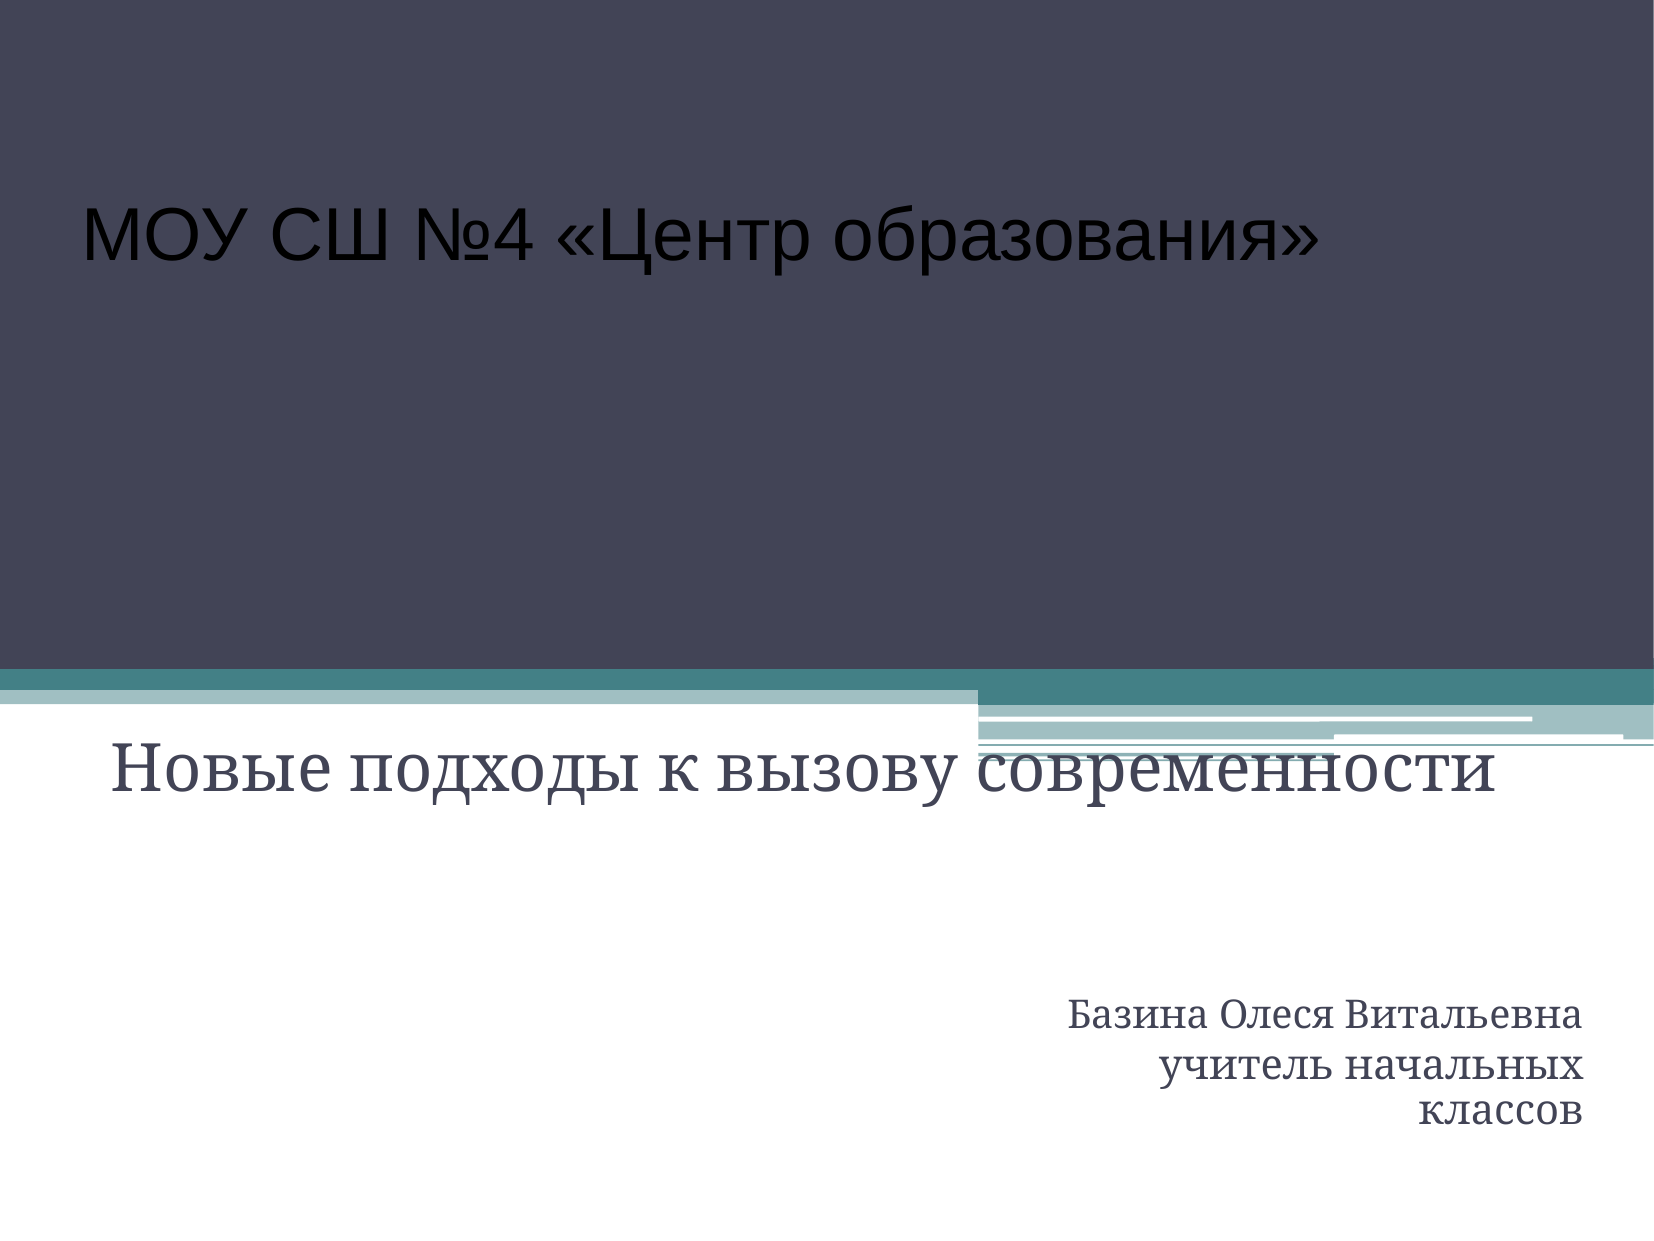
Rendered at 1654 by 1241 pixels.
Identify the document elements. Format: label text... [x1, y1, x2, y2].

text_box Новые подходы к вызову современности [82, 602, 1583, 851]
title МОУ СШ №4 «Центр образования» [64, 17, 1595, 284]
subtitle Базина Олеся Витальевна учитель начальных классов [1039, 862, 1630, 1180]
